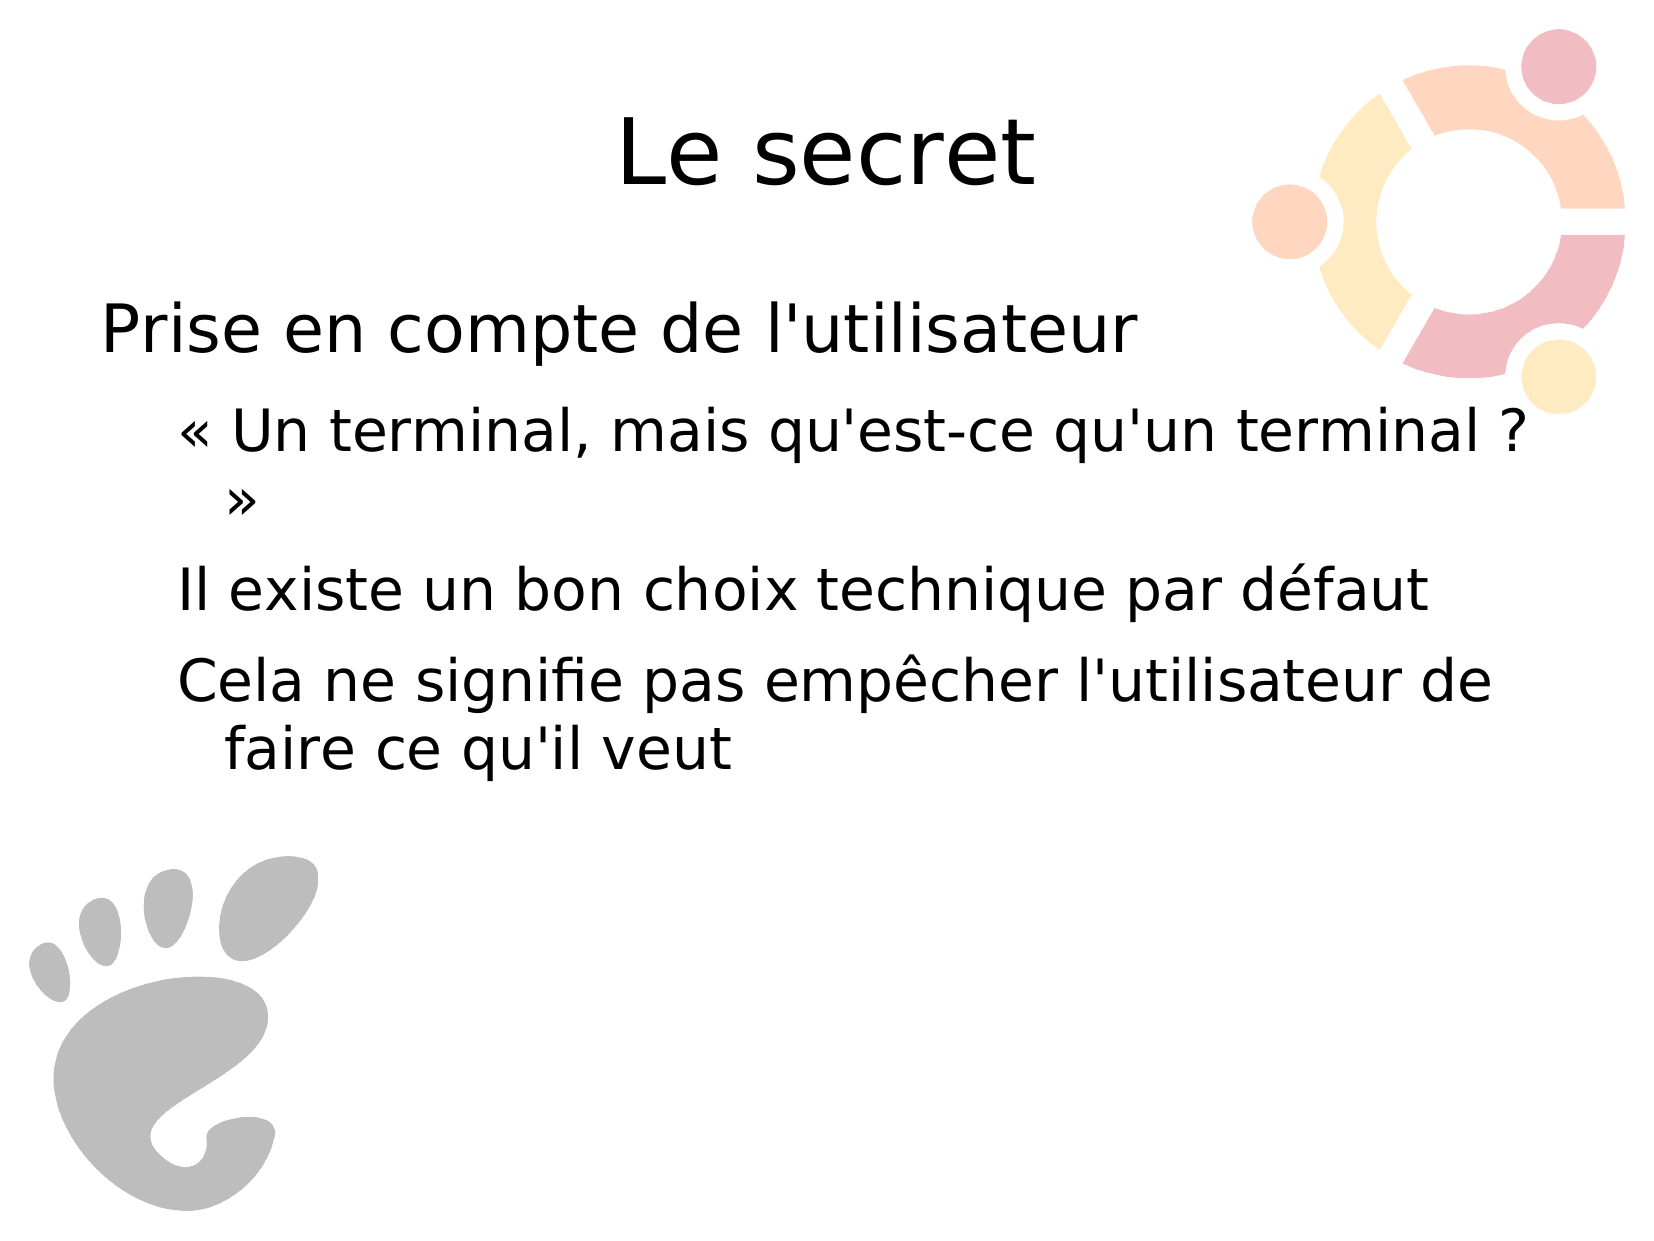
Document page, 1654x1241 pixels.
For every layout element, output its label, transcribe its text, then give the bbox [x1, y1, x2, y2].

title Le secret [82, 49, 1571, 257]
list Prise en compte de l'utilisateur « Un terminal, mais qu'est-ce qu'un terminal ? » Il existe un bon choix technique par défaut Cela ne signifie pas empêcher l'utilisateur de faire ce qu'il veut [82, 290, 1571, 1109]
